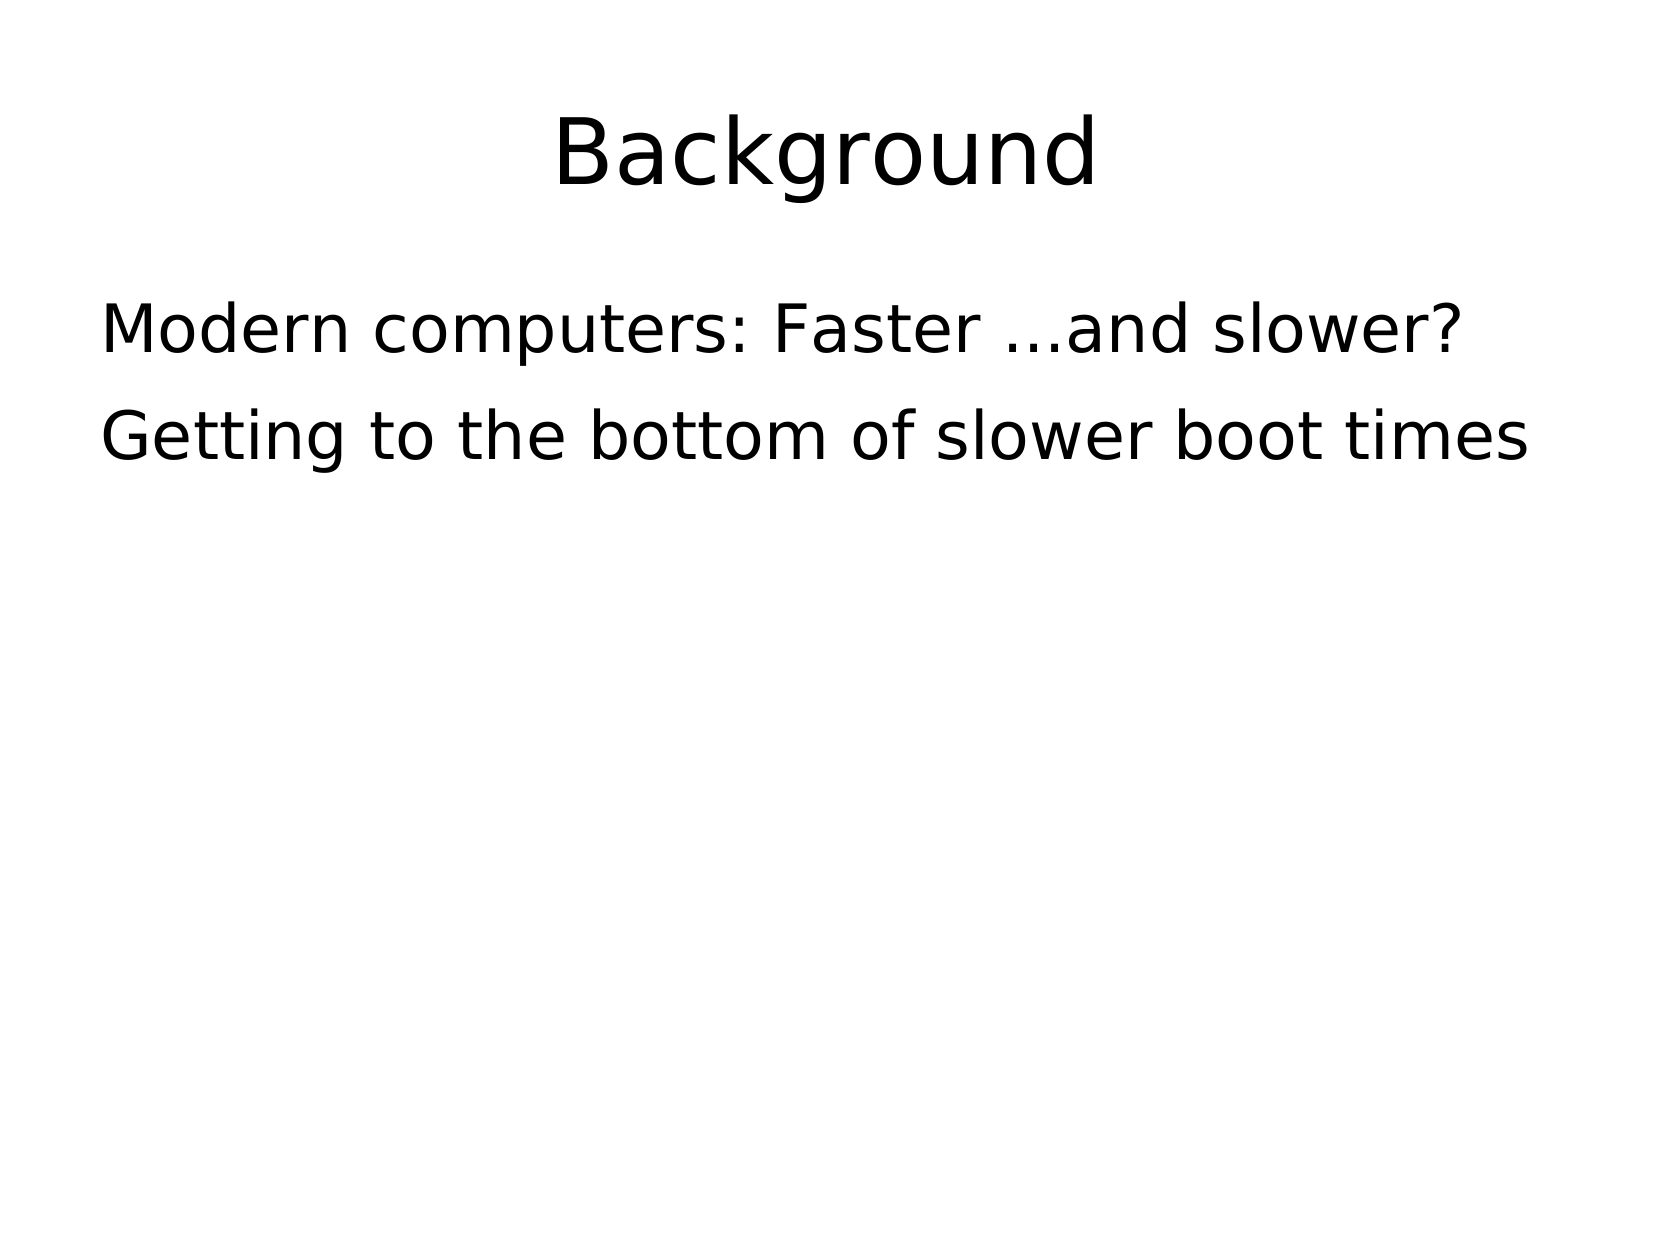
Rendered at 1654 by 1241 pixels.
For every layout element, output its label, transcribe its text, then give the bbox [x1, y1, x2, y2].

title Background [82, 49, 1571, 257]
list Modern computers: Faster ...and slower? Getting to the bottom of slower boot times [82, 290, 1571, 1094]
